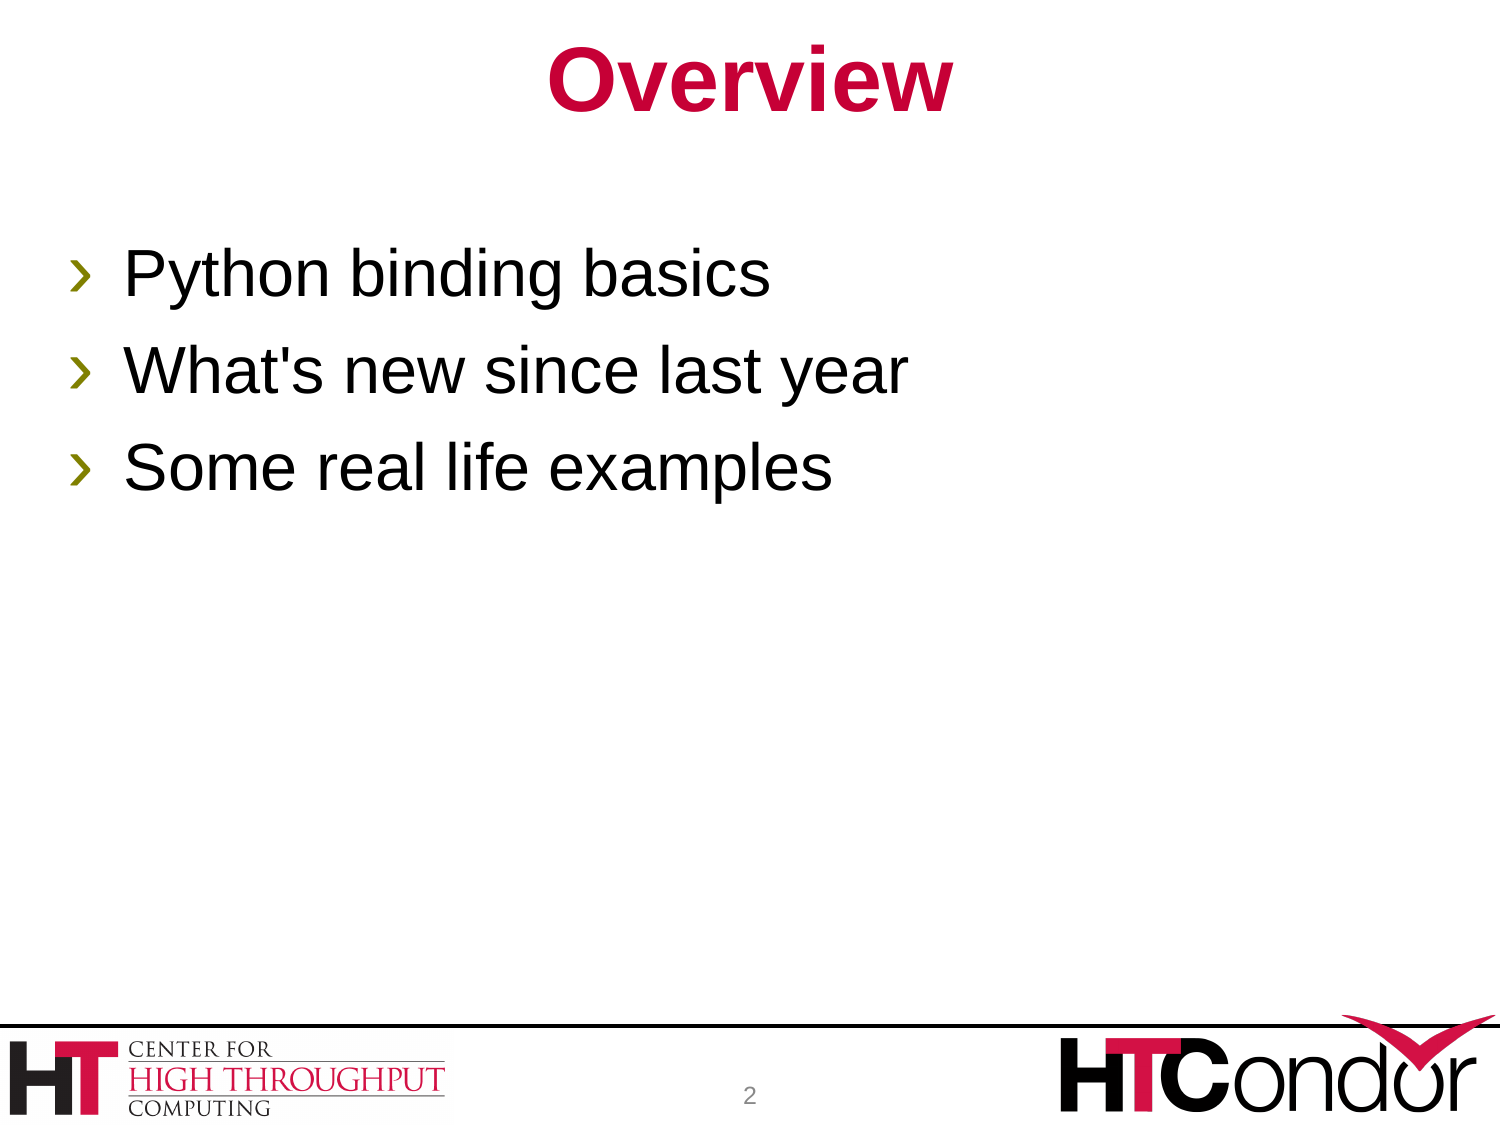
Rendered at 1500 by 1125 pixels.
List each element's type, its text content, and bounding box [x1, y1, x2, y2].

text_box <number> [575, 1065, 926, 1125]
picture [0, 1029, 454, 1125]
title Overview [0, 0, 1500, 150]
list Python binding basics What's new since last year Some real life examples [52, 222, 1431, 916]
picture [1055, 1014, 1500, 1119]
